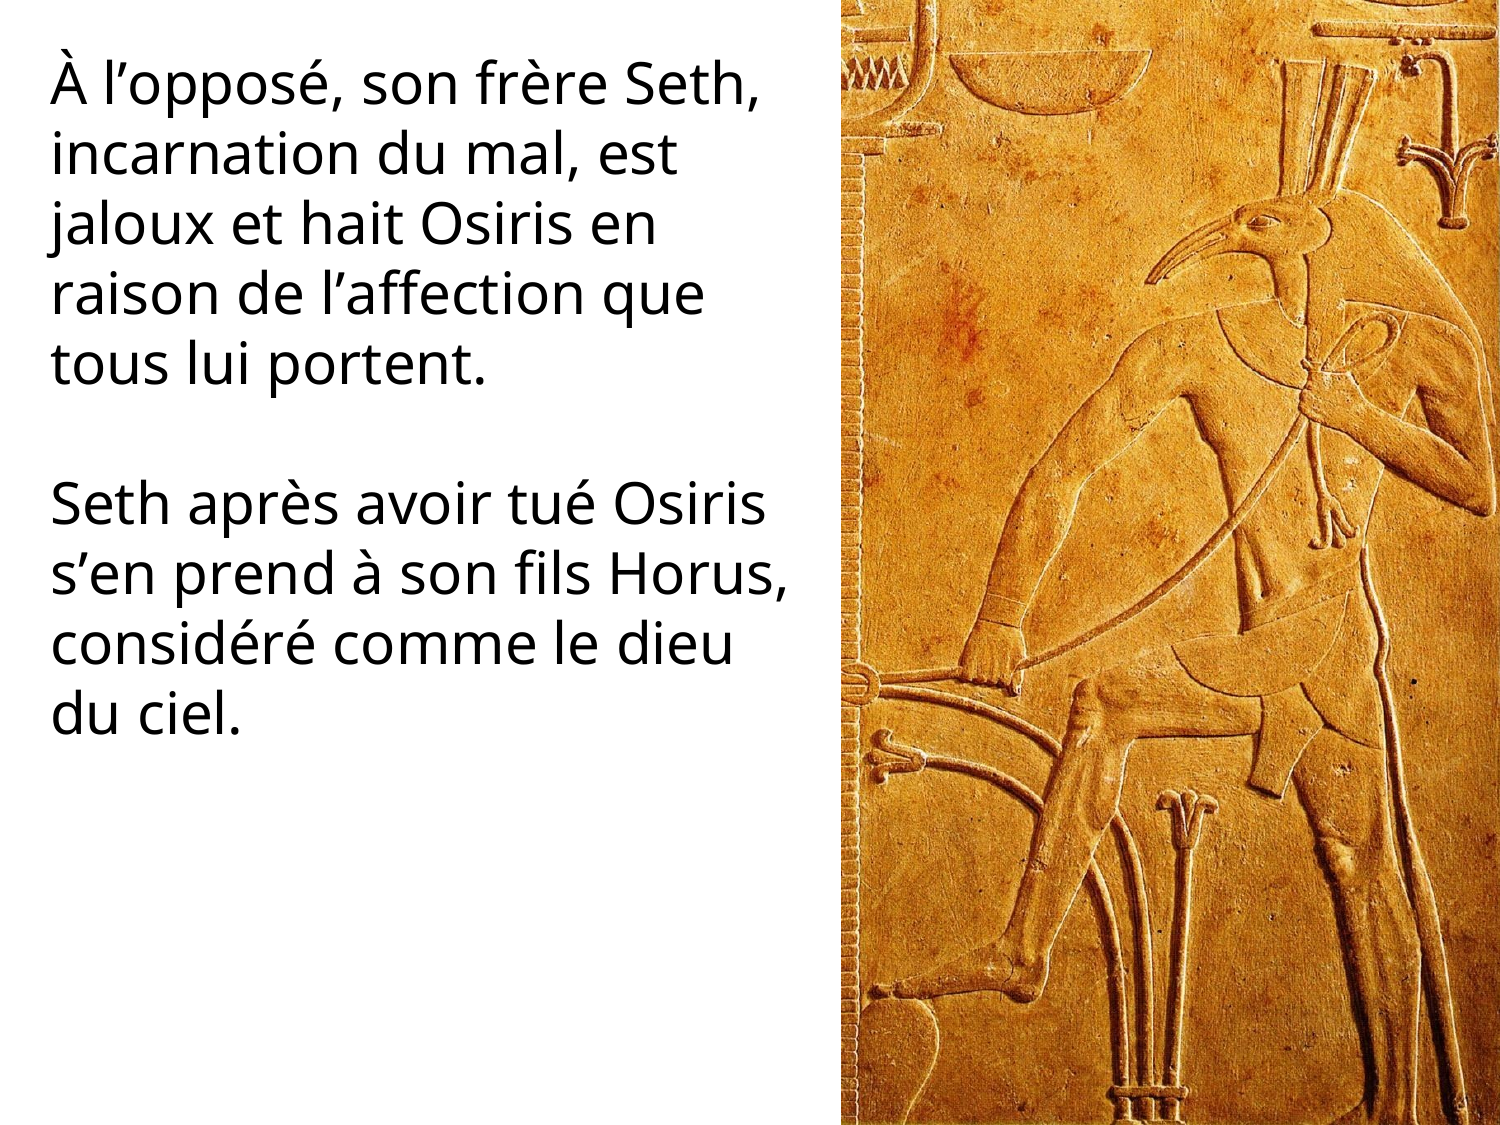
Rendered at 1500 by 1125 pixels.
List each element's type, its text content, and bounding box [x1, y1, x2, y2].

text_box À l’opposé, son frère Seth, incarnation du mal, est jaloux et hait Osiris en raison de l’affection que tous lui portent. Seth après avoir tué Osiris s’en prend à son fils Horus, considéré comme le dieu du ciel. [35, 38, 821, 824]
picture [841, 0, 1500, 1125]
